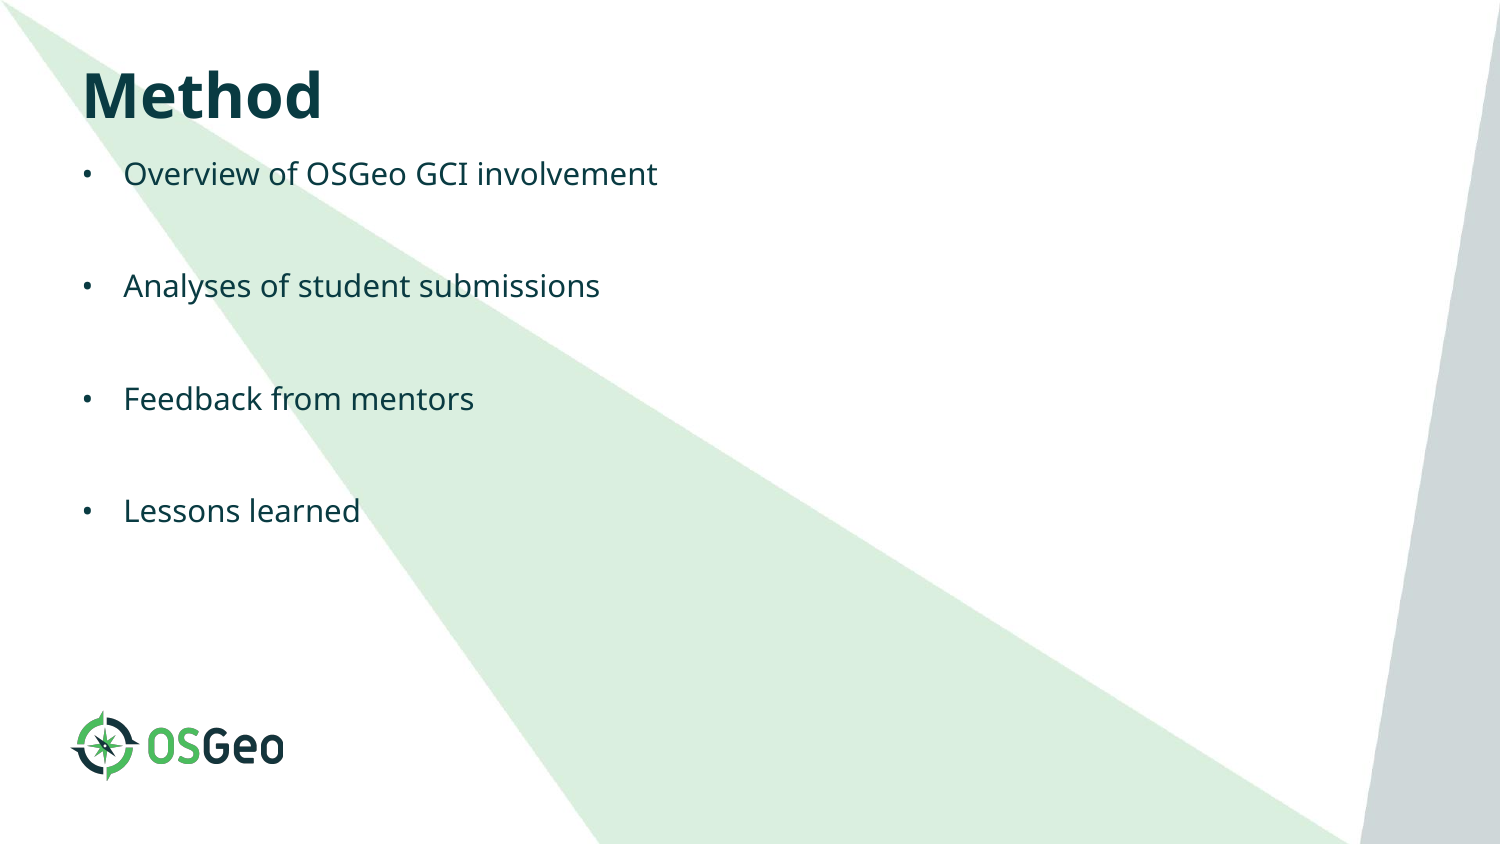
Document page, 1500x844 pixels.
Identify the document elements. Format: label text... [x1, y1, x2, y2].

title Method [70, 13, 1196, 130]
text_box Overview of OSGeo GCI involvement Analyses of student submissions Feedback from mentors Lessons learned [70, 130, 1405, 698]
picture [0, 0, 1500, 844]
